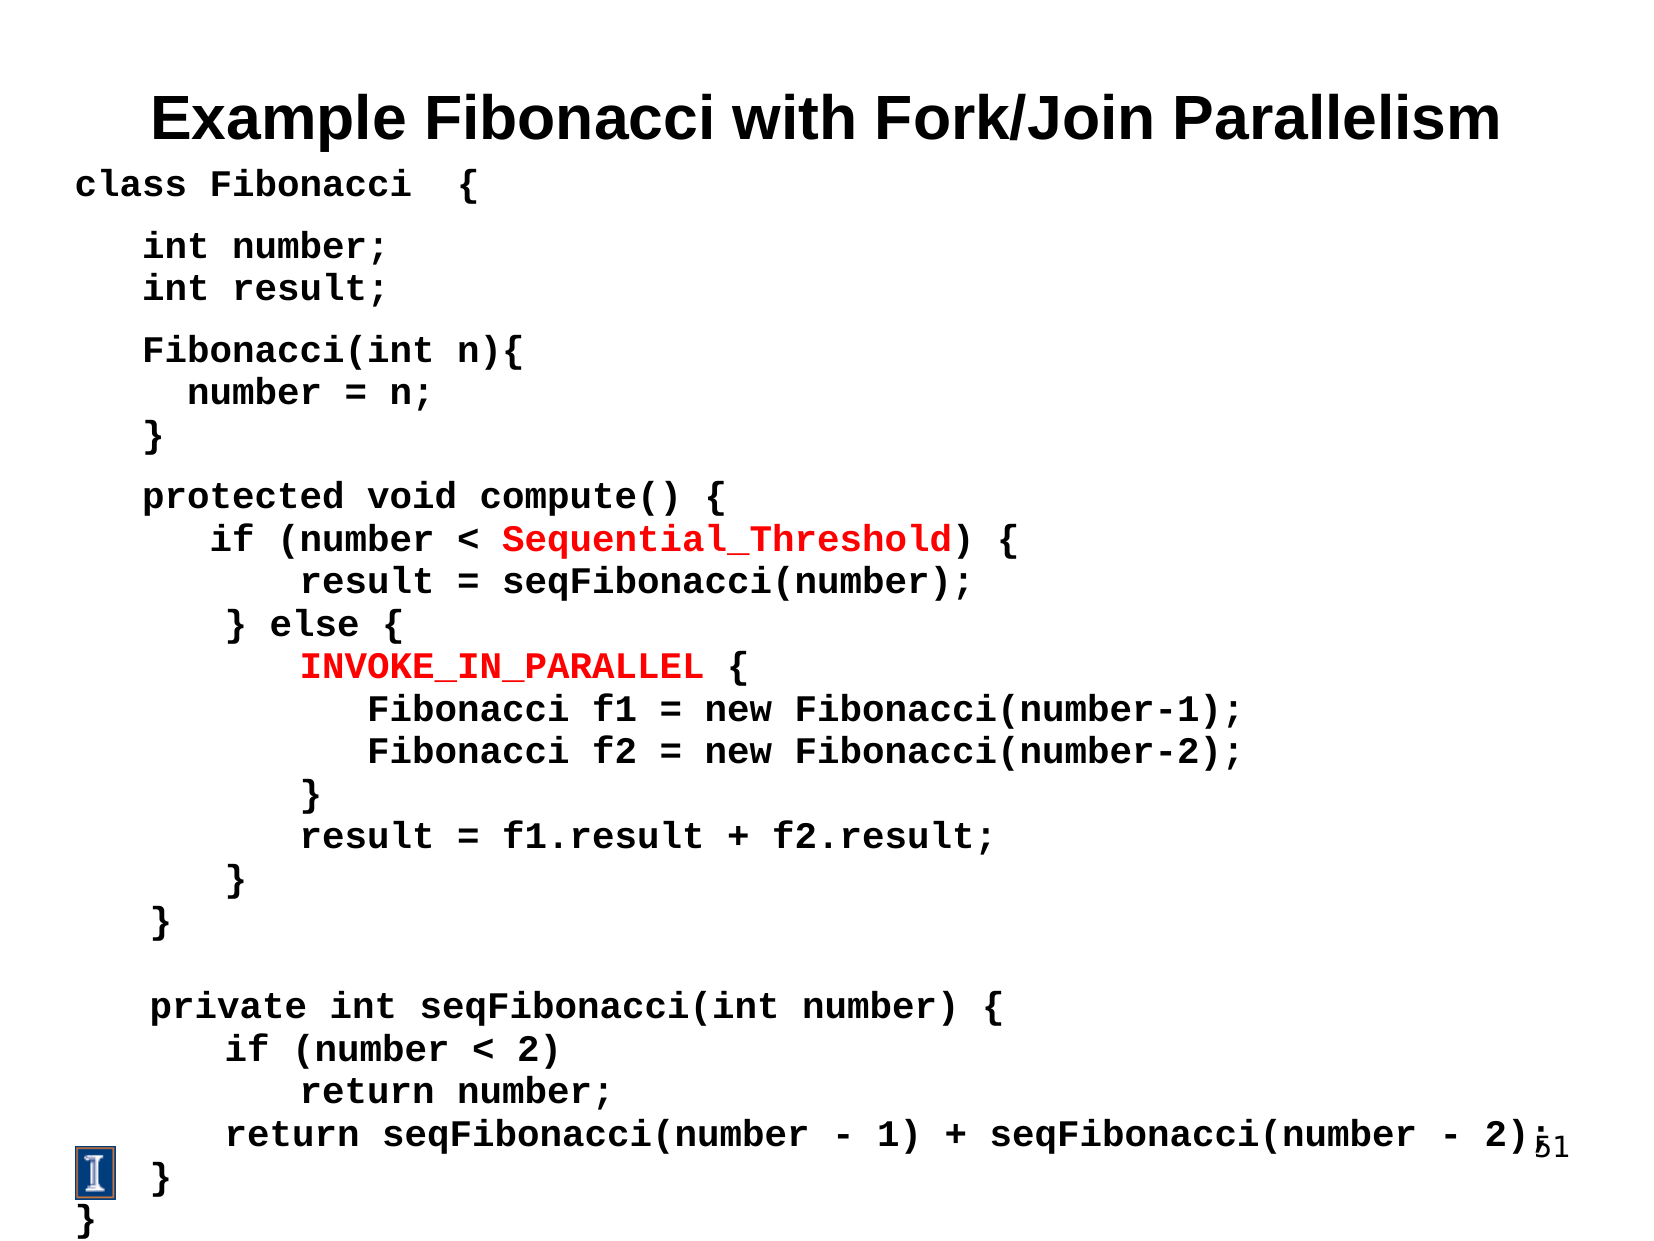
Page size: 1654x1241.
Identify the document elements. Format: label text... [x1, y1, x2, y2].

title Example Fibonacci with Fork/Join Parallelism [82, 49, 1571, 257]
text_box class Fibonacci { int number; int result; Fibonacci(int n){ number = n; } protected void compute() { if (number < Sequential_Threshold) { result = seqFibonacci(number); } else { INVOKE_IN_PARALLEL { Fibonacci f1 = new Fibonacci(number-1); Fibonacci f2 = new Fibonacci(number-2); } result = f1.result + f2.result; } } private int seqFibonacci(int number) { if (number < 2) return number; return seqFibonacci(number - 1) + seqFibonacci(number - 2); } } [59, 157, 1568, 1241]
